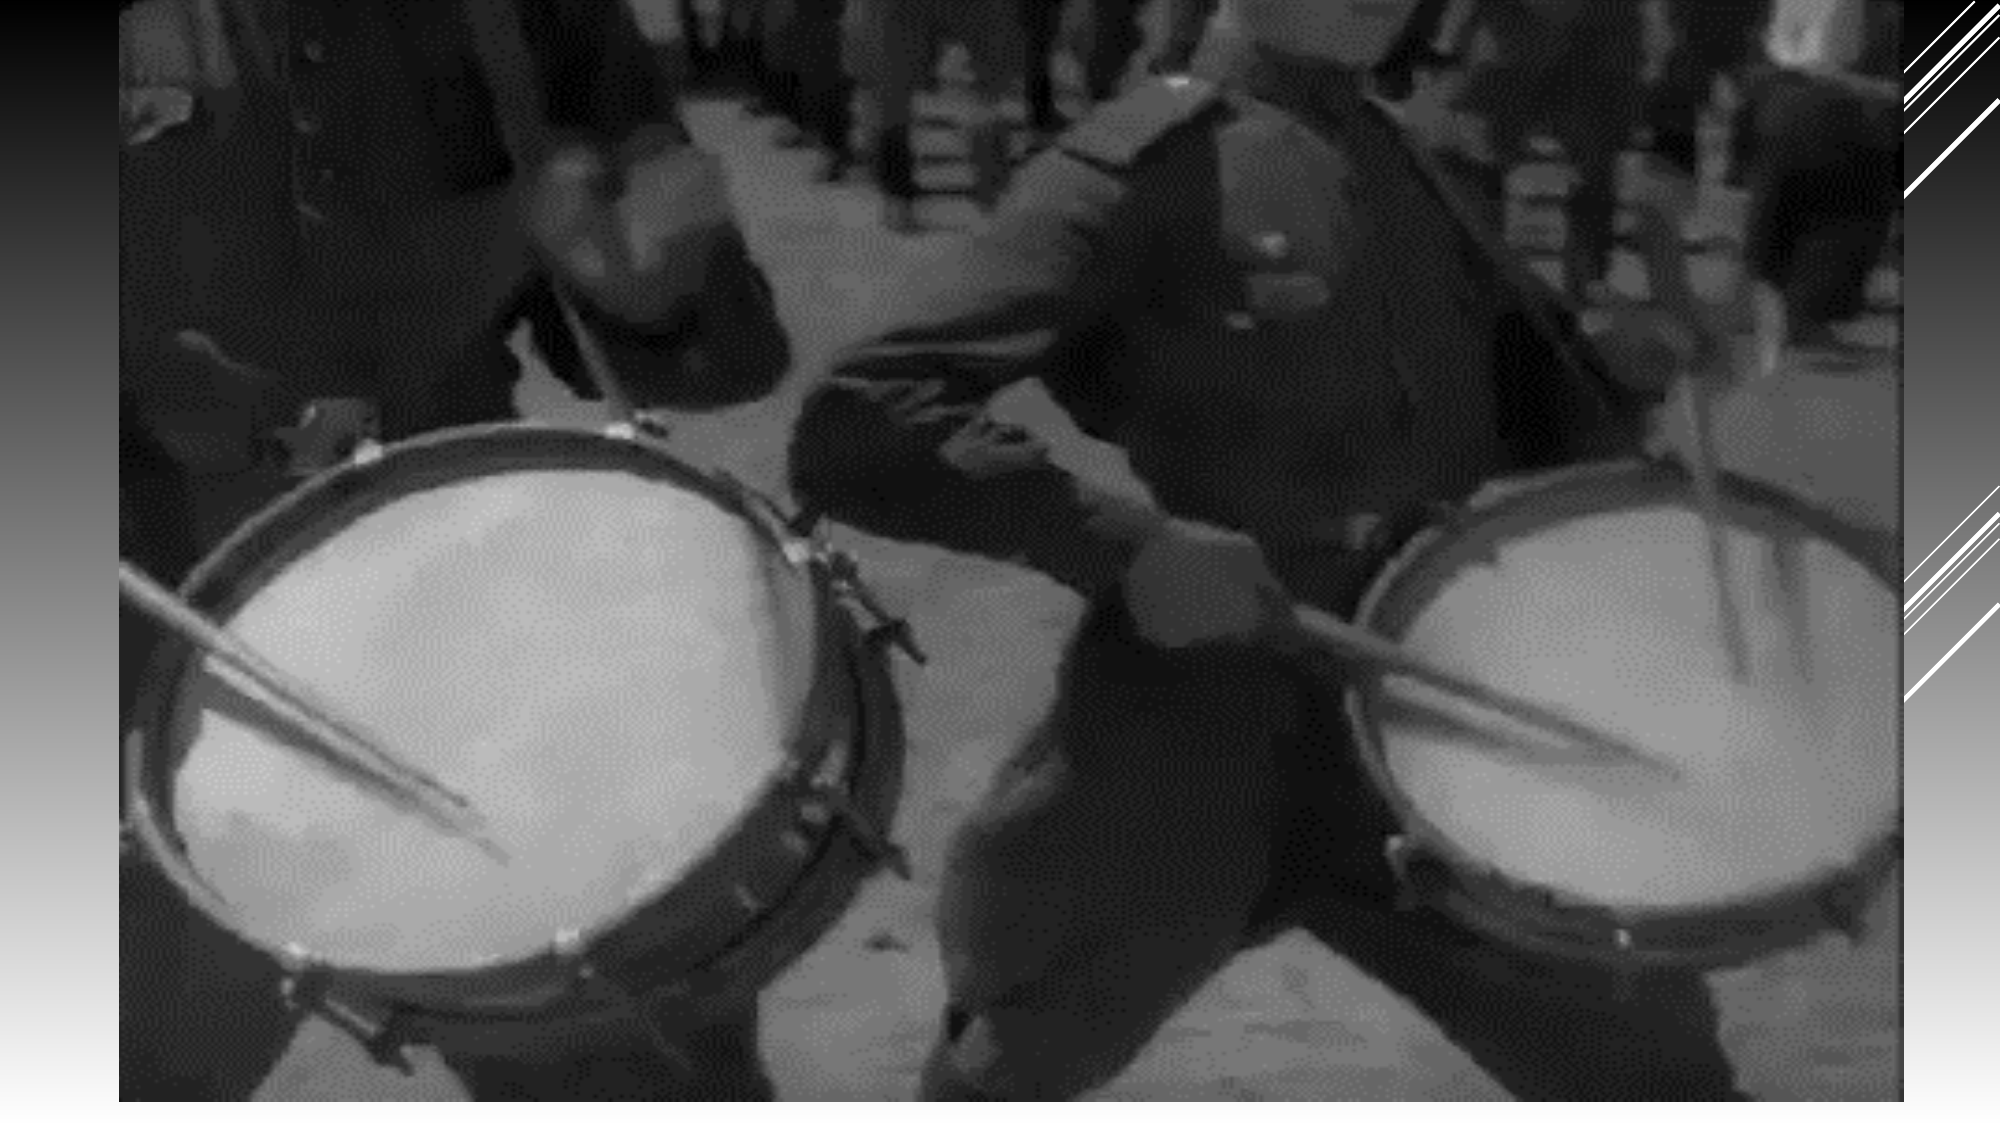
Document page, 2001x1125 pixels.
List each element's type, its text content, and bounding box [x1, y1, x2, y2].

subtitle [112, 630, 119, 950]
title Отрывок фильма [112, 112, 119, 600]
picture [119, 0, 1904, 1102]
